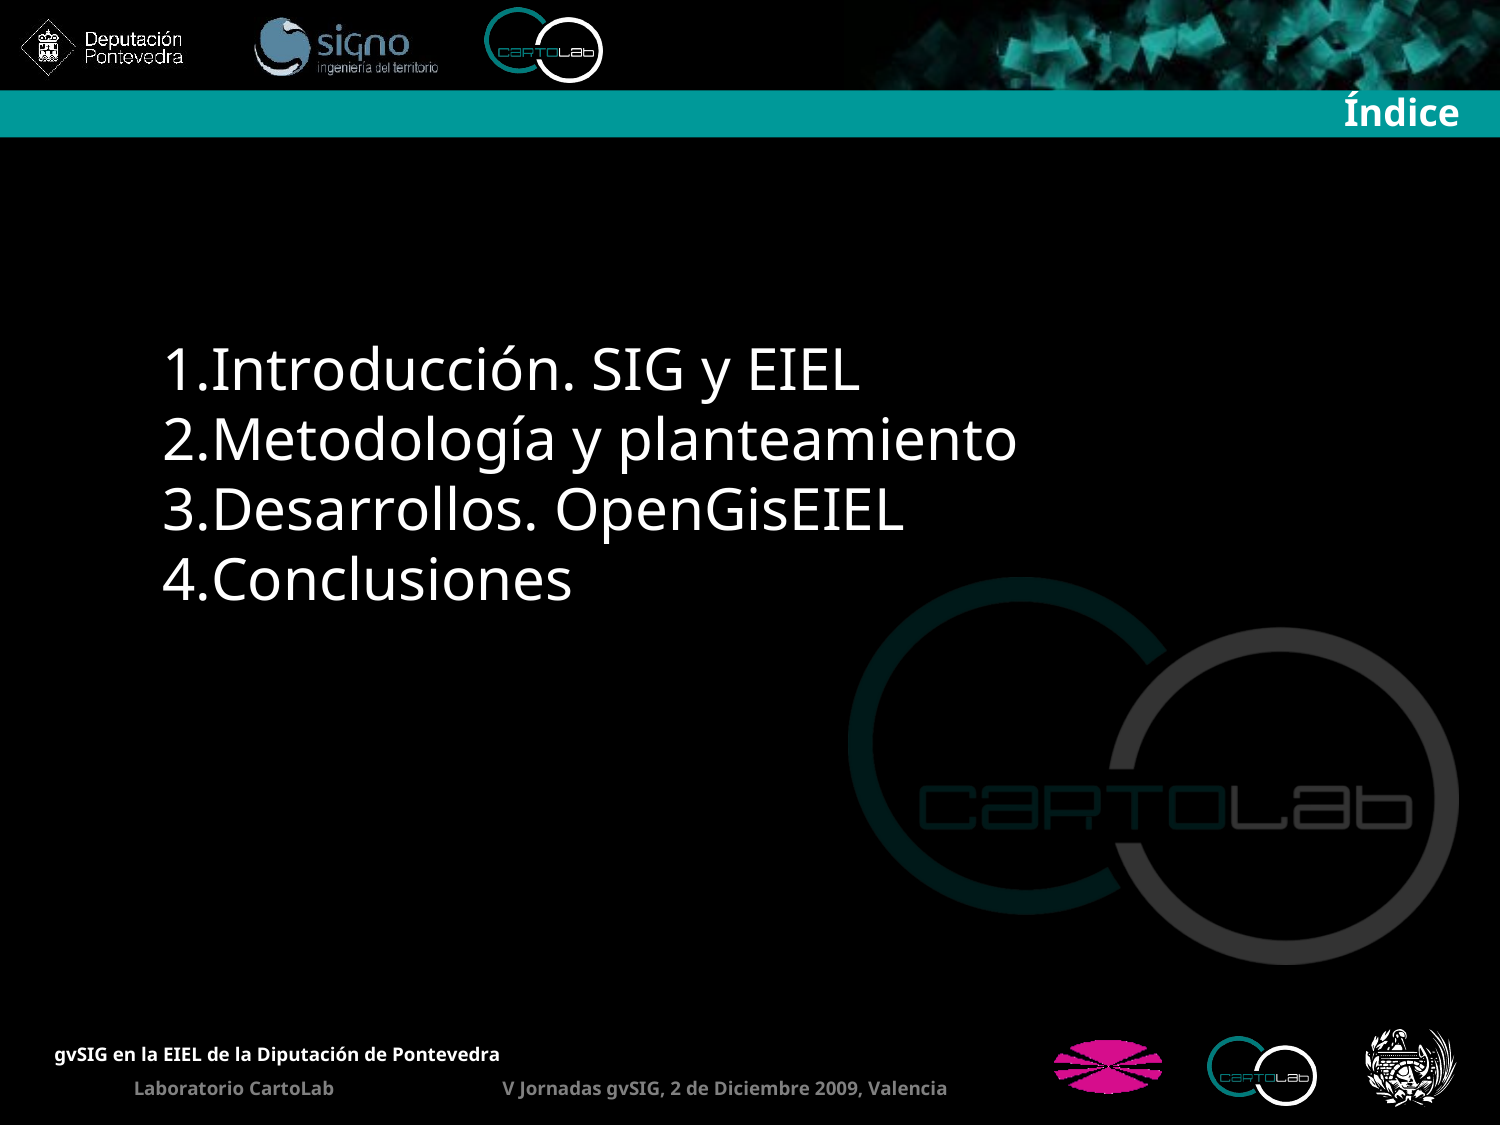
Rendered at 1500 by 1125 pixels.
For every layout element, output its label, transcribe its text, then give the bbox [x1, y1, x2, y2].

picture [0, 0, 438, 90]
picture [844, 0, 1500, 90]
text_box Índice [1329, 81, 1493, 142]
picture [1052, 1038, 1164, 1095]
picture [484, 7, 603, 83]
picture [848, 577, 1459, 965]
text_box Introducción. SIG y EIEL Metodología y planteamiento Desarrollos. OpenGisEIEL Conclusiones [147, 324, 1447, 690]
picture [1207, 1036, 1317, 1106]
